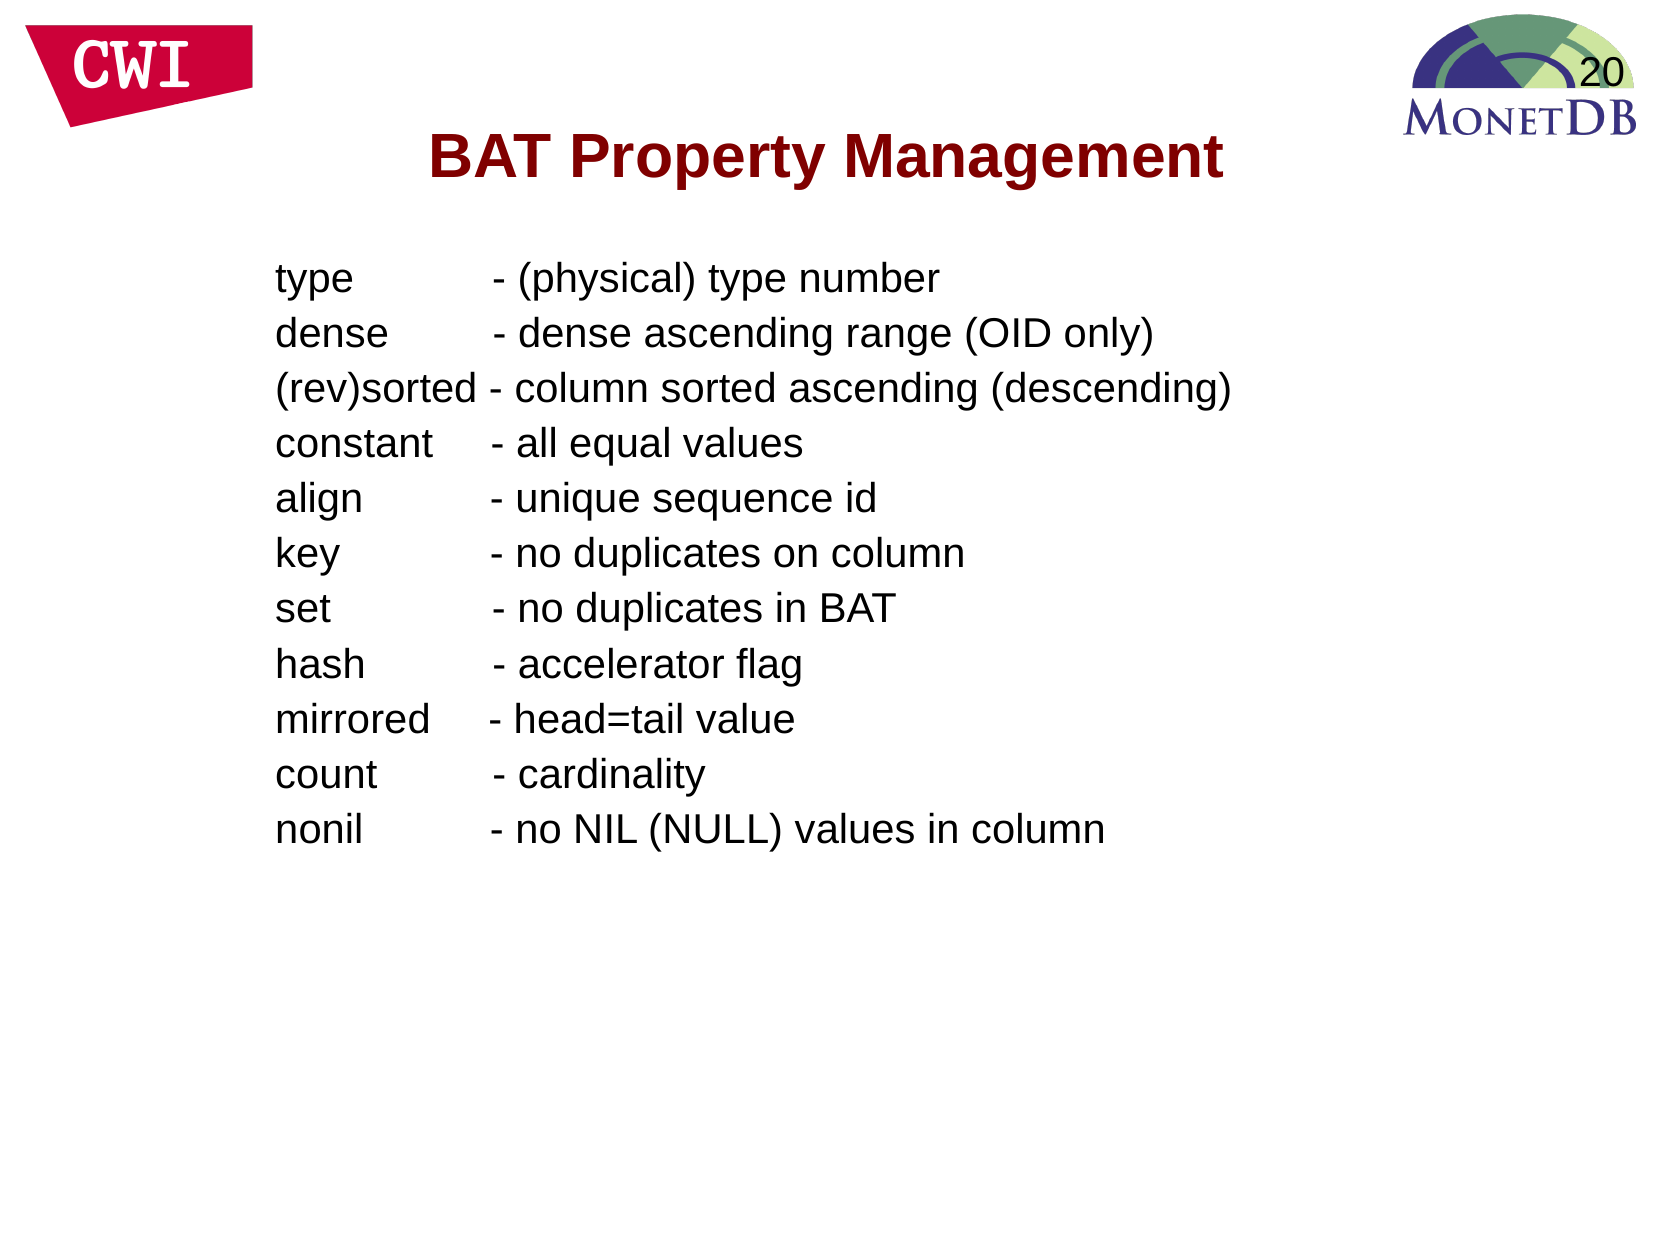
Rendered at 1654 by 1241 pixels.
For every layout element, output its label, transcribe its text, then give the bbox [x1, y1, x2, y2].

picture [0, 0, 278, 105]
picture [1403, 14, 1636, 105]
text_box <number> [1506, 51, 1654, 95]
title BAT Property Management [0, 105, 1654, 211]
text_box type - (physical) type number dense - dense ascending range (OID only) (rev)sorted - column sorted ascending (descending) constant - all equal values align - unique sequence id key - no duplicates on column set - no duplicates in BAT hash - accelerator flag mirrored - head=tail value count - cardinality nonil - no NIL (NULL) values in column [260, 250, 1407, 1146]
